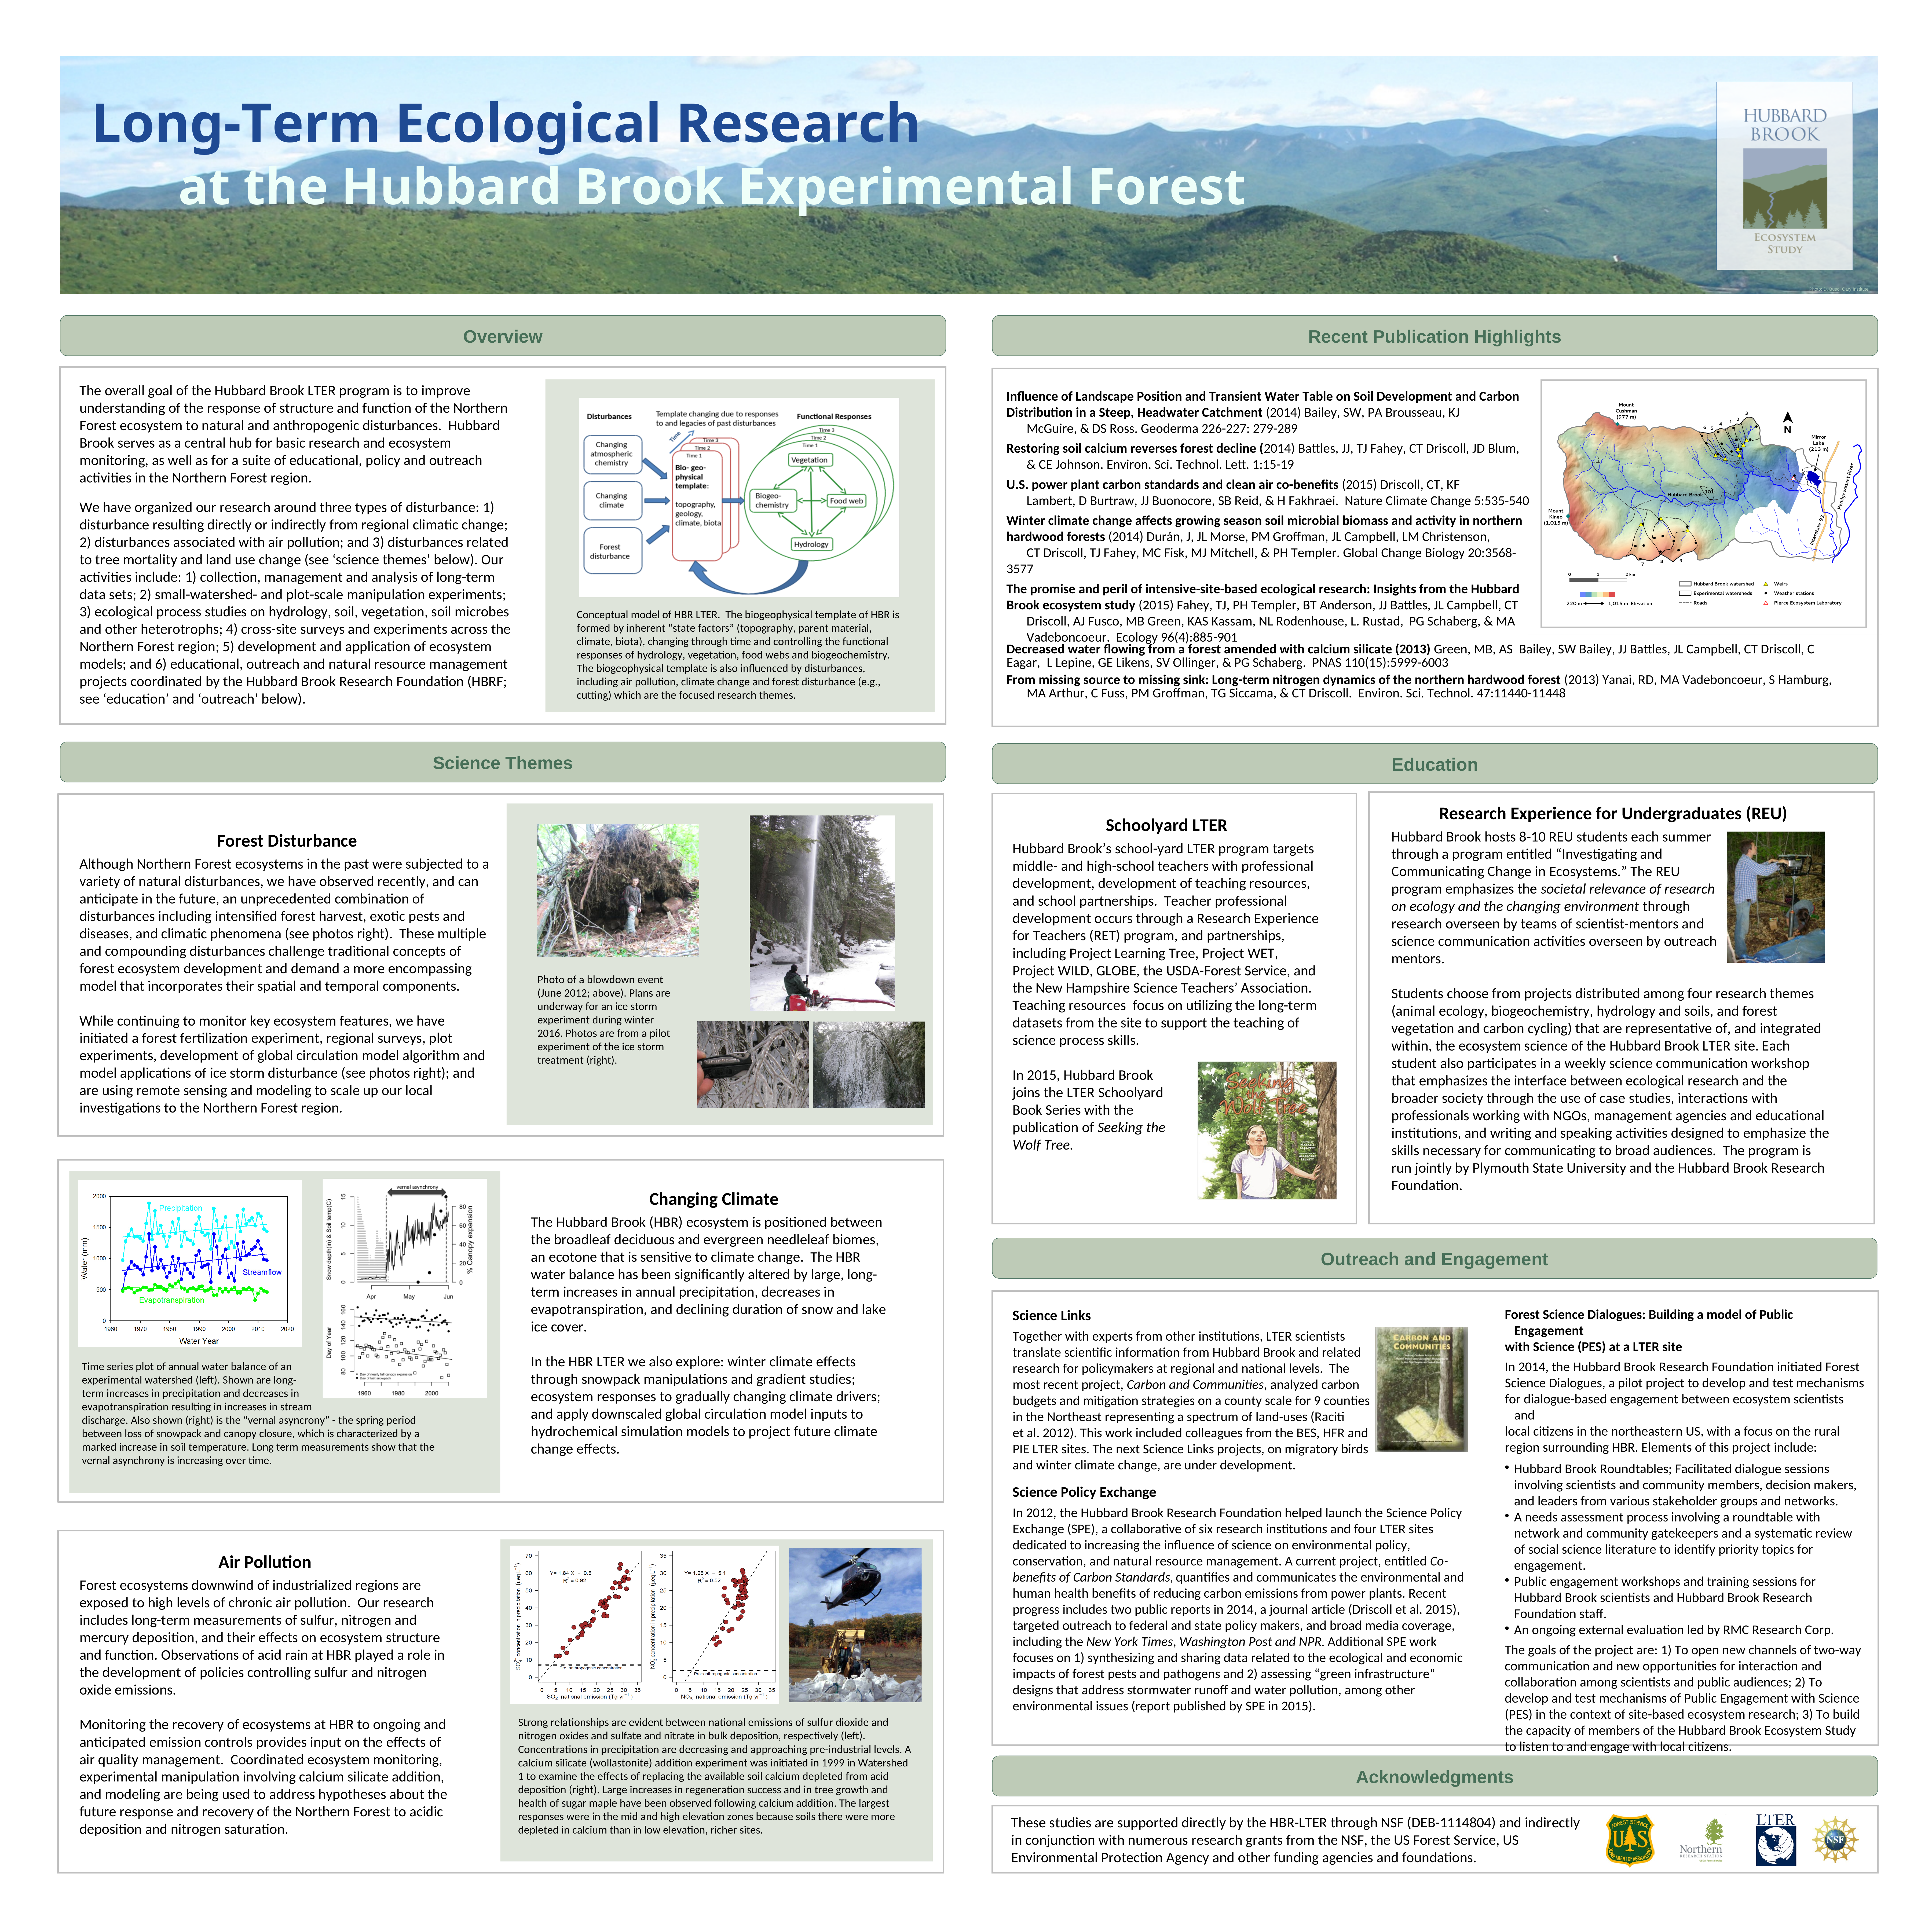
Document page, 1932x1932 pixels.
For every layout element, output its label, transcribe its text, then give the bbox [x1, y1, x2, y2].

picture [789, 1548, 922, 1702]
picture [579, 398, 900, 597]
text_box Overview [60, 315, 946, 356]
picture [306, 1163, 487, 1414]
picture [1756, 1814, 1797, 1867]
text_box [500, 1539, 933, 1862]
text_box Science Policy Exchange In 2012, the Hubbard Brook Research Foundation helped launch the Science Policy Exchange (SPE), a collaborative of six research institutions and four LTER sites dedicated to increasing the influence of science on environmental policy, conservation, and natural resource management. A current project, entitled Co-benefits of Carbon Standards, quantifies and communicates the environmental and human health benefits of reducing carbon emissions from power plants. Recent progress includes two public reports in 2014, a journal article (Driscoll et al. 2015), targeted outreach to federal and state policy makers, and broad media coverage, including the New York Times, Washington Post and NPR. Additional SPE work focuses on 1) synthesizing and sharing data related to the ecological and economic impacts of forest pests and pathogens and 2) assessing “green infrastructure” designs that address stormwater runoff and water pollution, among other environmental issues (report published by SPE in 2015). [1008, 1480, 1472, 1715]
text_box Photo of a blowdown event (June 2012; above). Plans are underway for an ice storm experiment during winter 2016. Photos are from a pilot experiment of the ice storm treatment (right). [533, 970, 680, 1083]
text_box Forest Disturbance Although Northern Forest ecosystems in the past were subjected to a variety of natural disturbances, we have observed recently, and can anticipate in the future, an unprecedented combination of disturbances including intensified forest harvest, exotic pests and diseases, and climatic phenomena (see photos right). These multiple and compounding disturbances challenge traditional concepts of forest ecosystem development and demand a more encompassing model that incorporates their spatial and temporal components. While continuing to monitor key ecosystem features, we have initiated a forest fertilization experiment, regional surveys, plot experiments, development of global circulation model algorithm and model applications of ice storm disturbance (see photos right); and are using remote sensing and modeling to scale up our local investigations to the Northern Forest region. [75, 816, 499, 1118]
picture [1679, 1814, 1726, 1865]
text_box Conceptual model of HBR LTER. The biogeophysical template of HBR is formed by inherent “state factors” (topography, parent material, climate, biota), changing through time and controlling the functional responses of hydrology, vegetation, food webs and biogeochemistry. The biogeophysical template is also influenced by disturbances, including air pollution, climate change and forest disturbance (e.g., cutting) which are the focused research themes. [573, 603, 905, 686]
text_box Long-Term Ecological Research [546, 119, 557, 136]
text_box Schoolyard LTER Hubbard Brook’s school-yard LTER program targets middle- and high-school teachers with professional development, development of teaching resources, and school partnerships. Teacher professional development occurs through a Research Experience for Teachers (RET) program, and partnerships, including Project Learning Tree, Project WET, Project WILD, GLOBE, the USDA-Forest Service, and the New Hampshire Science Teachers’ Association. Teaching resources focus on utilizing the long-term datasets from the site to support the teaching of science process skills. In 2015, Hubbard Brook joins the LTER Schoolyard Book Series with the publication of Seeking the Wolf Tree. [1008, 811, 1325, 1155]
text_box [69, 1171, 500, 1493]
text_box Science Links Together with experts from other institutions, LTER scientists translate scientific information from Hubbard Brook and related research for policymakers at regional and national levels. The most recent project, Carbon and Communities, analyzed carbon budgets and mitigation strategies on a county scale for 9 counties in the Northeast representing a spectrum of land-uses (Raciti et al. 2012). This work included colleagues from the BES, HFR and PIE LTER sites. The next Science Links projects, on migratory birds and winter climate change, are under development. [1008, 1304, 1474, 1474]
picture [1812, 1816, 1859, 1863]
picture [1198, 1062, 1337, 1199]
text_box Time series plot of annual water balance of an experimental watershed (left). Shown are long- term increases in precipitation and decreases in evapotranspiration resulting in increases in stream discharge. Also shown (right) is the “vernal asyncrony” - the spring period between loss of snowpack and canopy closure, which is characterized by a marked increase in soil temperature. Long term measurements show that the vernal asynchrony is increasing over time. [78, 1357, 452, 1469]
text_box These studies are supported directly by the HBR-LTER through NSF (DEB-1114804) and indirectly in conjunction with numerous research grants from the NSF, the US Forest Service, US Environmental Protection Agency and other funding agencies and foundations. [1007, 1809, 1591, 1861]
text_box Influence of Landscape Position and Transient Water Table on Soil Development and Carbon Distribution in a Steep, Headwater Catchment (2014) Bailey, SW, PA Brousseau, KJ McGuire, & DS Ross. Geoderma 226-227: 279-289 Restoring soil calcium reverses forest decline (2014) Battles, JJ, TJ Fahey, CT Driscoll, JD Blum, & CE Johnson. Environ. Sci. Technol. Lett. 1:15-19 U.S. power plant carbon standards and clean air co-benefits (2015) Driscoll, CT, KF Lambert, D Burtraw, JJ Buonocore, SB Reid, & H Fakhraei. Nature Climate Change 5:535-540 Winter climate change affects growing season soil microbial biomass and activity in northern hardwood forests (2014) Durán, J, JL Morse, PM Groffman, JL Campbell, LM Christenson, CT Driscoll, TJ Fahey, MC Fisk, MJ Mitchell, & PH Templer. Global Change Biology 20:3568-3577 The promise and peril of intensive-site-based ecological research: Insights from the Hubbard Brook ecosystem study (2015) Fahey, TJ, PH Templer, BT Anderson, JJ Battles, JL Campbell, CT Driscoll, AJ Fusco, MB Green, KAS Kassam, NL Rodenhouse, L. Rustad, PG Schaberg, & MA Vadeboncoeur. Ecology 96(4):885-901 [1002, 385, 1546, 663]
text_box [545, 379, 935, 712]
text_box Strong relationships are evident between national emissions of sulfur dioxide and nitrogen oxides and sulfate and nitrate in bulk deposition, respectively (left). Concentrations in precipitation are decreasing and approaching pre-industrial levels. A calcium silicate (wollastonite) addition experiment was initiated in 1999 in Watershed 1 to examine the effects of replacing the available soil calcium depleted from acid deposition (right). Large increases in regeneration success and in tree growth and health of sugar maple have been observed following calcium addition. The largest responses were in the mid and high elevation zones because soils there were more depleted in calcium than in low elevation, richer sites. [514, 1713, 919, 1838]
picture [1606, 1814, 1655, 1868]
picture [537, 824, 699, 957]
picture [510, 1546, 779, 1704]
picture [750, 815, 895, 1011]
picture [813, 1022, 925, 1108]
picture [1546, 385, 1865, 627]
text_box The overall goal of the Hubbard Brook LTER program is to improve understanding of the response of structure and function of the Northern Forest ecosystem to natural and anthropogenic disturbances. Hubbard Brook serves as a central hub for basic research and ecosystem monitoring, as well as for a suite of educational, policy and outreach activities in the Northern Forest region. We have organized our research around three types of disturbance: 1) disturbance resulting directly or indirectly from regional climatic change; 2) disturbances associated with air pollution; and 3) disturbances related to tree mortality and land use change (see ‘science themes’ below). Our activities include: 1) collection, management and analysis of long-term data sets; 2) small-watershed- and plot-scale manipulation experiments; 3) ecological process studies on hydrology, soil, vegetation, soil microbes and other heterotrophs; 4) cross-site surveys and experiments across the Northern Forest region; 5) development and application of ecosystem models; and 6) educational, outreach and natural resource management projects coordinated by the Hubbard Brook Research Foundation (HBRF; see ‘education’ and ‘outreach’ below). [75, 379, 522, 709]
picture [697, 1021, 809, 1108]
picture [1727, 832, 1825, 963]
text_box Science Themes [60, 742, 946, 782]
text_box Research Experience for Undergraduates (REU) Hubbard Brook hosts 8-10 REU students each summer through a program entitled “Investigating and Communicating Change in Ecosystems.” The REU program emphasizes the societal relevance of research on ecology and the changing environment through research overseen by teams of scientist-mentors and science communication activities overseen by outreach mentors. Students choose from projects distributed among four research themes (animal ecology, biogeochemistry, hydrology and soils, and forest vegetation and carbon cycling) that are representative of, and integrated within, the ecosystem science of the Hubbard Brook LTER site. Each student also participates in a weekly science communication workshop that emphasizes the interface between ecological research and the broader society through the use of case studies, interactions with professionals working with NGOs, management agencies and educational institutions, and writing and speaking activities designed to emphasize the skills necessary for communicating to broad audiences. The program is run jointly by Plymouth State University and the Hubbard Brook Research Foundation. [1387, 799, 1840, 1213]
text_box at the Hubbard Brook Experimental Forest [174, 152, 1480, 217]
text_box Long-Term Ecological Research [200, 119, 212, 136]
picture [1546, 385, 1877, 635]
text_box Long-Term Ecological Research [87, 86, 1033, 155]
picture [60, 56, 1878, 294]
text_box Air Pollution Forest ecosystems downwind of industrialized regions are exposed to high levels of chronic air pollution. Our research includes long-term measurements of sulfur, nitrogen and mercury deposition, and their effects on ecosystem structure and function. Observations of acid rain at HBR played a role in the development of policies controlling sulfur and nitrogen oxide emissions. Monitoring the recovery of ecosystems at HBR to ongoing and anticipated emission controls provides input on the effects of air quality management. Coordinated ecosystem monitoring, experimental manipulation involving calcium silicate addition, and modeling are being used to address hypotheses about the future response and recovery of the Northern Forest to acidic deposition and nitrogen saturation. [75, 1548, 455, 1839]
picture [1879, 385, 1882, 635]
text_box [506, 803, 933, 1125]
text_box Forest Science Dialogues: Building a model of Public Engagement with Science (PES) at a LTER site In 2014, the Hubbard Brook Research Foundation initiated Forest Science Dialogues, a pilot project to develop and test mechanisms for dialogue-based engagement between ecosystem scientists and local citizens in the northeastern US, with a focus on the rural region surrounding HBR. Elements of this project include: Hubbard Brook Roundtables; Facilitated dialogue sessions involving scientists and community members, decision makers, and leaders from various stakeholder groups and networks. A needs assessment process involving a roundtable with network and community gatekeepers and a systematic review of social science literature to identify priority topics for engagement. Public engagement workshops and training sessions for Hubbard Brook scientists and Hubbard Brook Research Foundation staff. An ongoing external evaluation led by RMC Research Corp. The goals of the project are: 1) To open new channels of two-way communication and new opportunities for interaction and collaboration among scientists and public audiences; 2) To develop and test mechanisms of Public Engagement with Science (PES) in the context of site-based ecosystem research; 3) To build the capacity of members of the Hubbard Brook Ecosystem Study to listen to and engage with local citizens. [1501, 1303, 1869, 1772]
text_box Photo: D. Buso, Cary Institute [1862, 284, 1873, 294]
text_box Acknowledgments [992, 1756, 1878, 1796]
text_box Decreased water flowing from a forest amended with calcium silicate (2013) Green, MB, AS Bailey, SW Bailey, JJ Battles, JL Campbell, CT Driscoll, C Eagar, L Lepine, GE Likens, SV Ollinger, & PG Schaberg. PNAS 110(15):5999-6003 From missing source to missing sink: Long-term nitrogen dynamics of the northern hardwood forest (2013) Yanai, RD, MA Vadeboncoeur, S Hamburg, MA Arthur, C Fuss, PM Groffman, TG Siccama, & CT Driscoll. Environ. Sci. Technol. 47:11440-11448 [1002, 638, 1852, 700]
text_box Education [992, 743, 1878, 784]
text_box Recent Publication Highlights [992, 315, 1878, 356]
text_box Changing Climate The Hubbard Brook (HBR) ecosystem is positioned between the broadleaf deciduous and evergreen needleleaf biomes, an ecotone that is sensitive to climate change. The HBR water balance has been significantly altered by large, long-term increases in annual precipitation, decreases in evapotranspiration, and declining duration of snow and lake ice cover. In the HBR LTER we also explore: winter climate effects through snowpack manipulations and gradient studies; ecosystem responses to gradually changing climate drivers; and apply downscaled global circulation model inputs to hydrochemical simulation models to project future climate change effects. [527, 1185, 902, 1494]
picture [78, 1180, 302, 1347]
text_box Outreach and Engagement [992, 1238, 1877, 1279]
